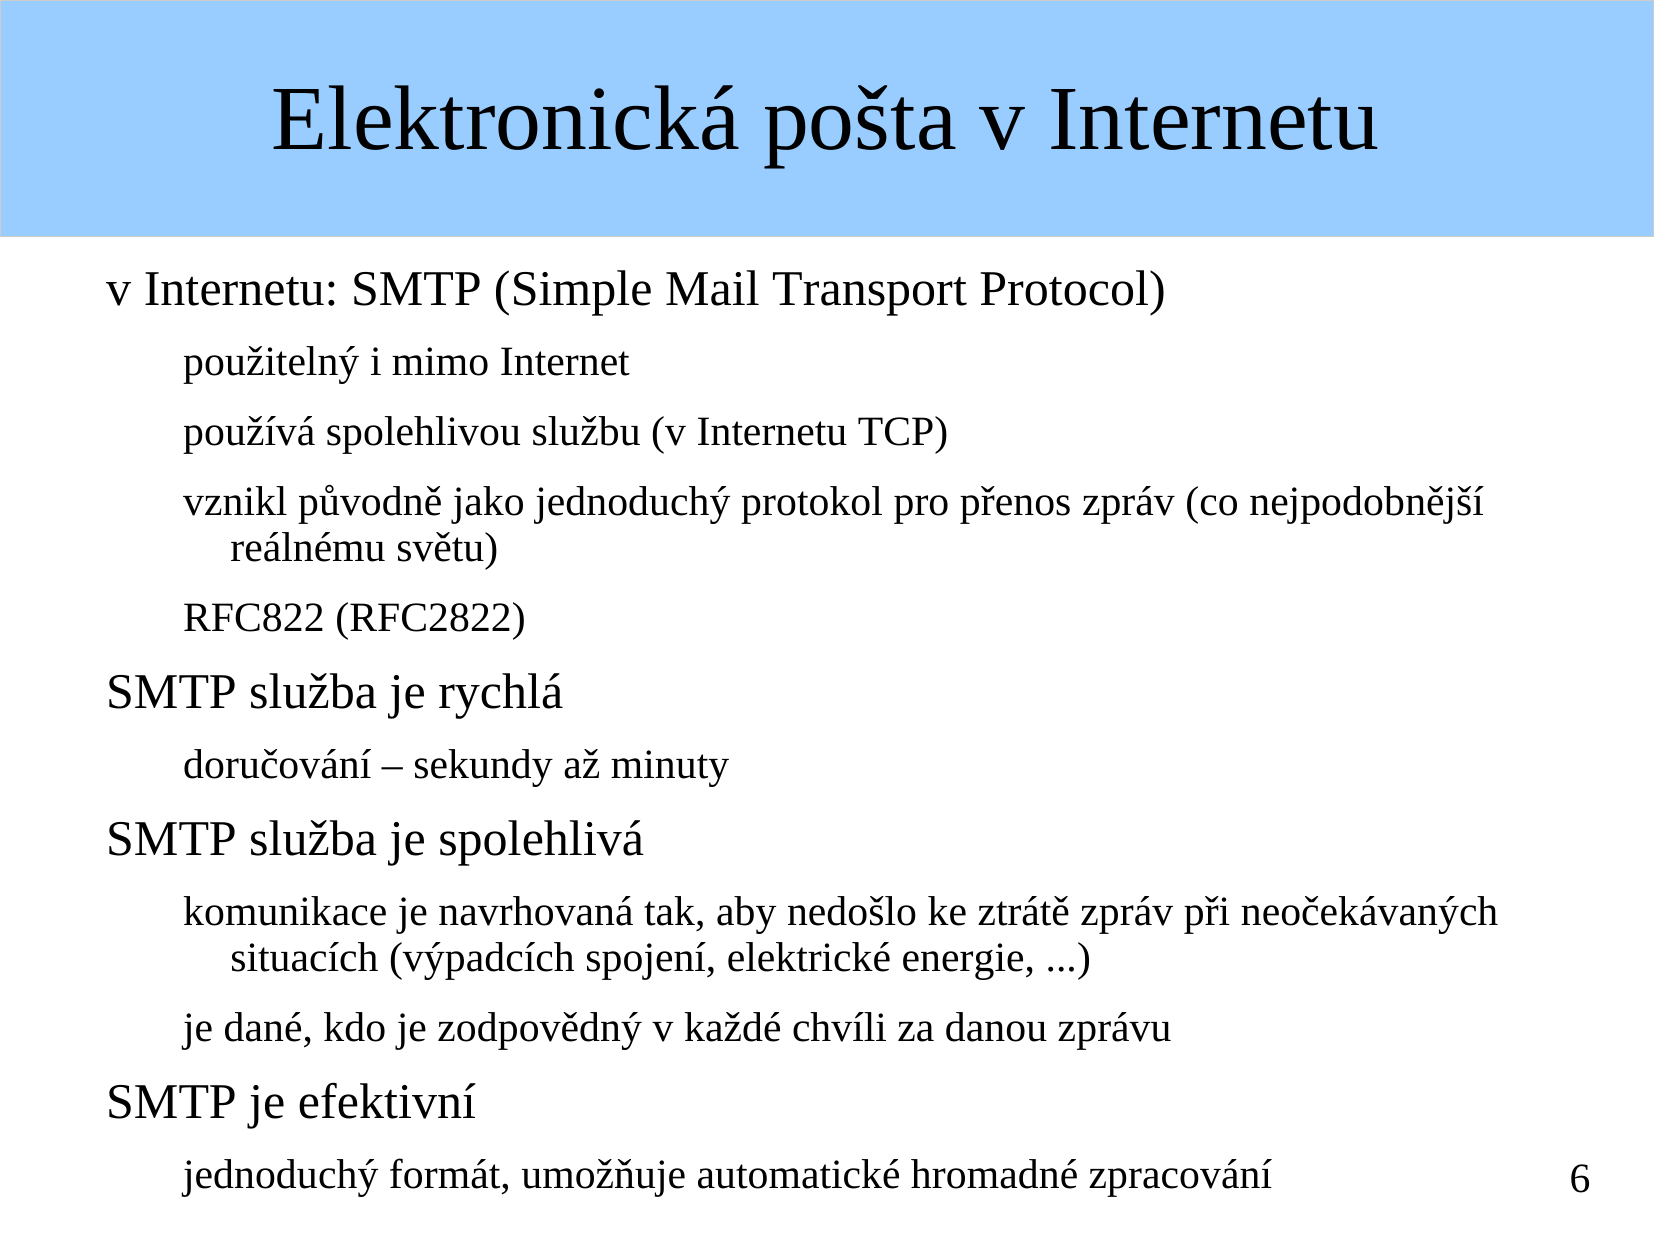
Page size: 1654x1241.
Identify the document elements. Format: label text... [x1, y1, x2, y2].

title Elektronická pošta v Internetu [0, 0, 1654, 237]
list v Internetu: SMTP (Simple Mail Transport Protocol) použitelný i mimo Internet používá spolehlivou službu (v Internetu TCP) vznikl původně jako jednoduchý protokol pro přenos zpráv (co nejpodobnější reálnému světu) RFC822 (RFC2822) SMTP služba je rychlá doručování – sekundy až minuty SMTP služba je spolehlivá komunikace je navrhovaná tak, aby nedošlo ke ztrátě zpráv při neočekávaných situacích (výpadcích spojení, elektrické energie, ...) je dané, kdo je zodpovědný v každé chvíli za danou zprávu SMTP je efektivní jednoduchý formát, umožňuje automatické hromadné zpracování [88, 260, 1565, 1198]
